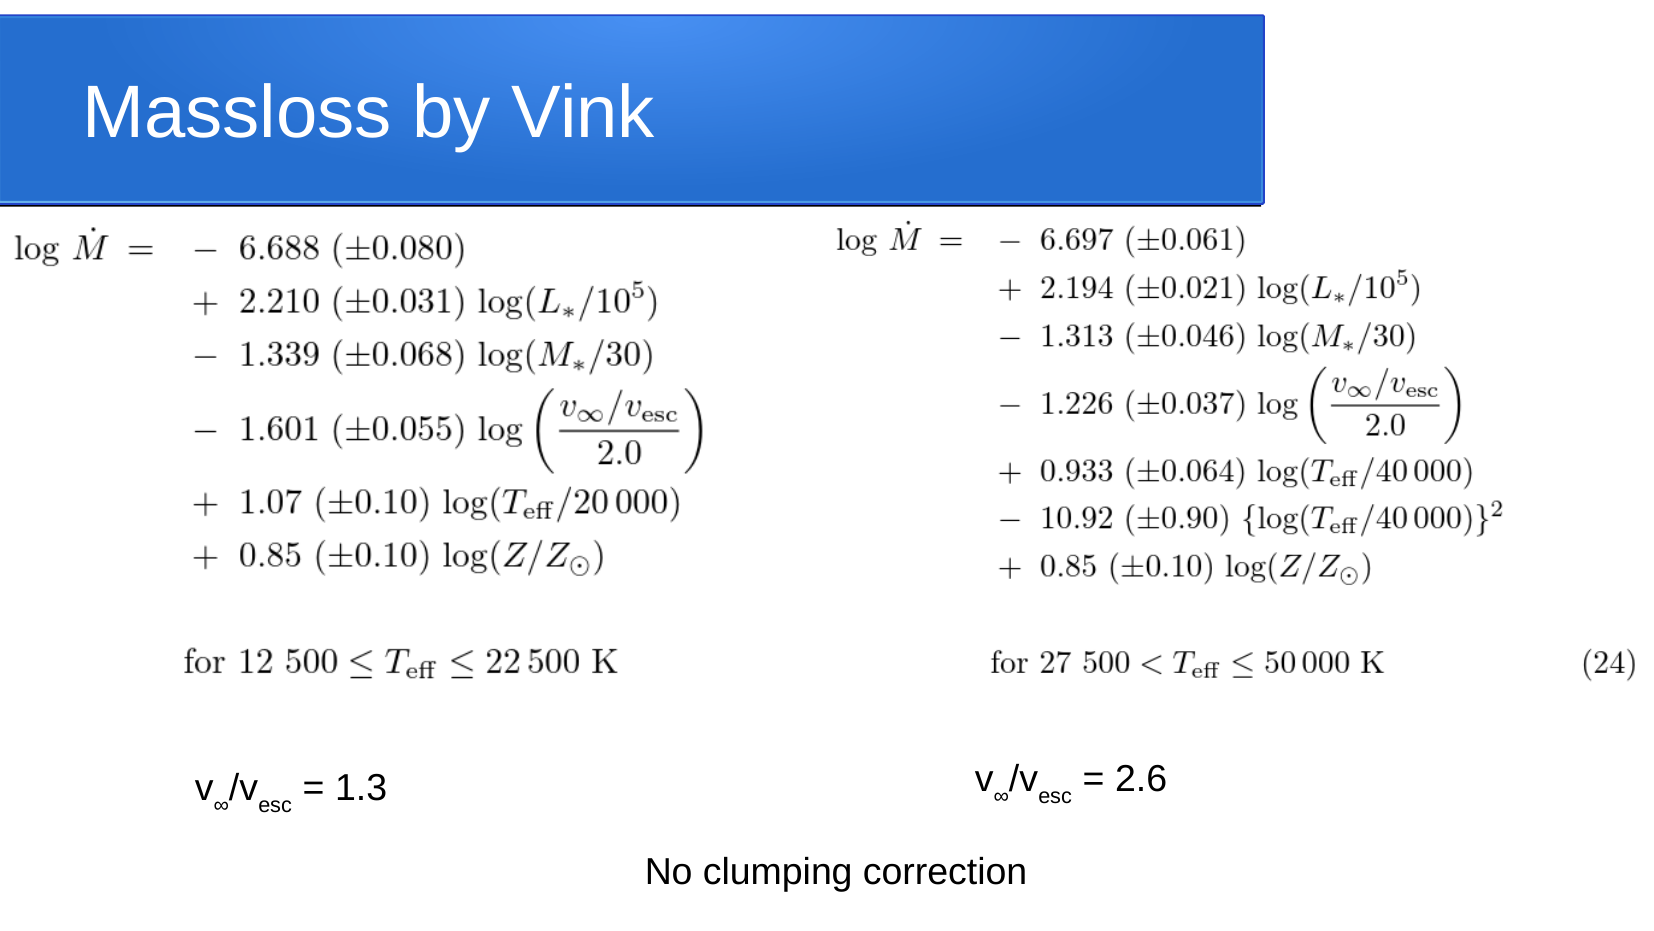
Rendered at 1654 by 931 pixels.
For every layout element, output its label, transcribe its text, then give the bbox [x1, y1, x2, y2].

text_box v∞/vesc = 1.3 [180, 759, 631, 826]
text_box No clumping correction [630, 843, 1126, 901]
title Massloss by Vink [82, 29, 1235, 196]
text_box v∞/vesc = 2.6 [960, 750, 1411, 816]
picture [0, 209, 1654, 721]
